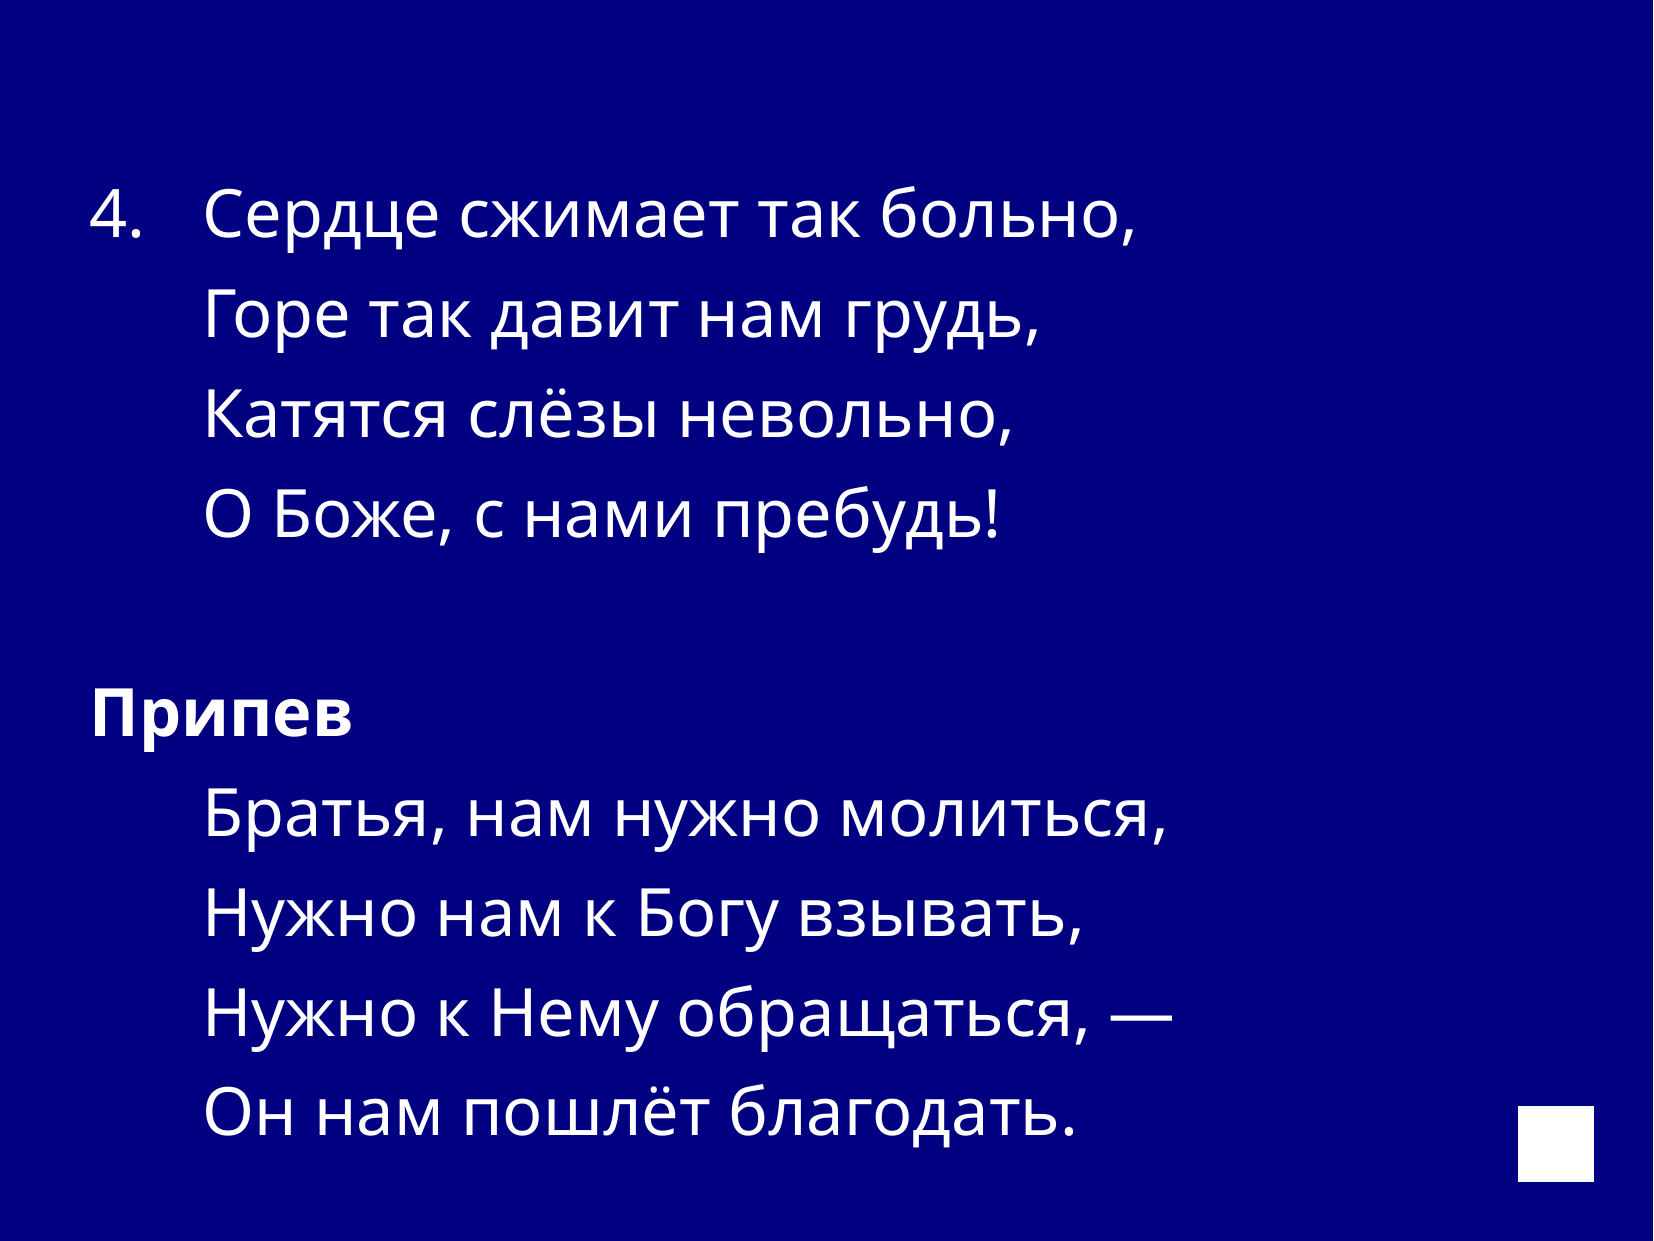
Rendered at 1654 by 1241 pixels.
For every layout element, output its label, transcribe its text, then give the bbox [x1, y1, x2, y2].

text_box [1518, 1106, 1594, 1182]
text_box 4. Сердце сжимает так больно, Горе так давит нам грудь, Катятся слёзы невольно, О Боже, с нами пребудь! Припев Братья, нам нужно молиться, Нужно нам к Богу взывать, Нужно к Нему обращаться, — Он нам пошлёт благодать. [75, 150, 1576, 1163]
